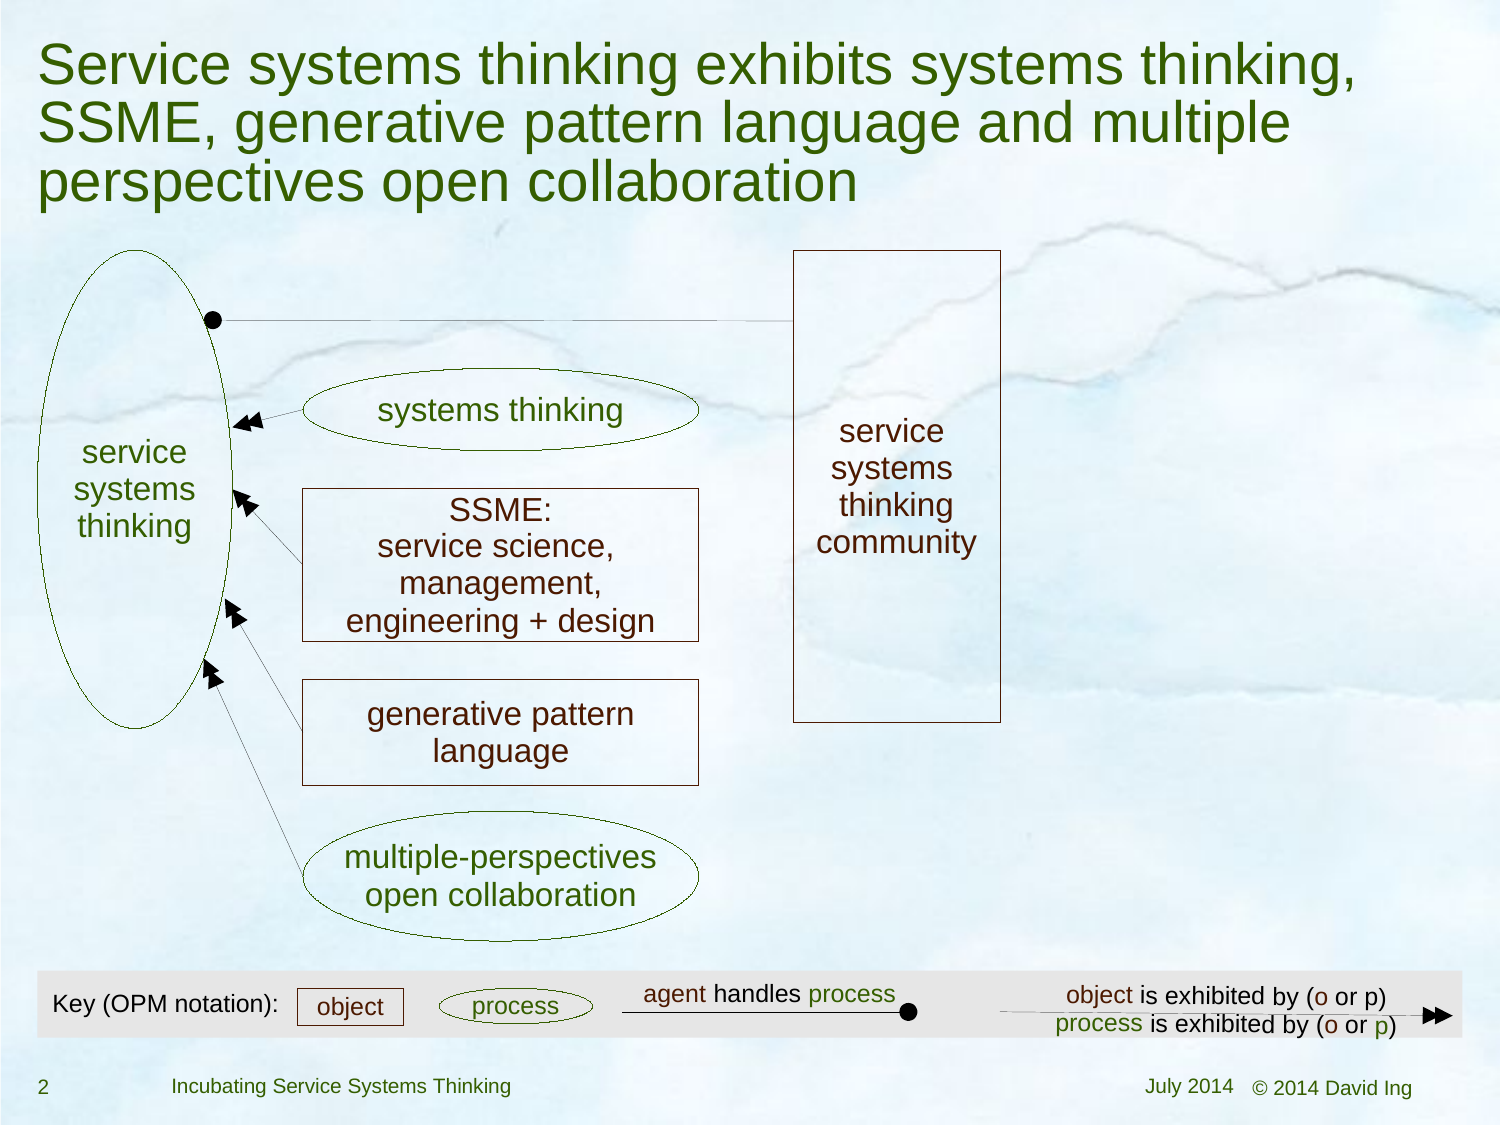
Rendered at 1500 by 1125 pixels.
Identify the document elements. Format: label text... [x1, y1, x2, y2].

text_box systems thinking [302, 368, 699, 451]
text_box object [297, 988, 404, 1026]
text_box Key (OPM notation): [1319, 1015, 1393, 1038]
title Service systems thinking exhibits systems thinking, SSME, generative pattern language and multiple perspectives open collaboration [37, 37, 1463, 220]
picture [0, 0, 1500, 1125]
text_box SSME: service science, management, engineering + design [302, 488, 699, 642]
text_box generative pattern language [302, 679, 699, 786]
text_box service systems thinking [37, 250, 233, 729]
text_box process [439, 988, 593, 1024]
text_box service systems thinking community [793, 250, 1001, 723]
text_box multiple-perspectives open collaboration [302, 811, 699, 942]
text_box Key (OPM notation): [37, 970, 1463, 1038]
